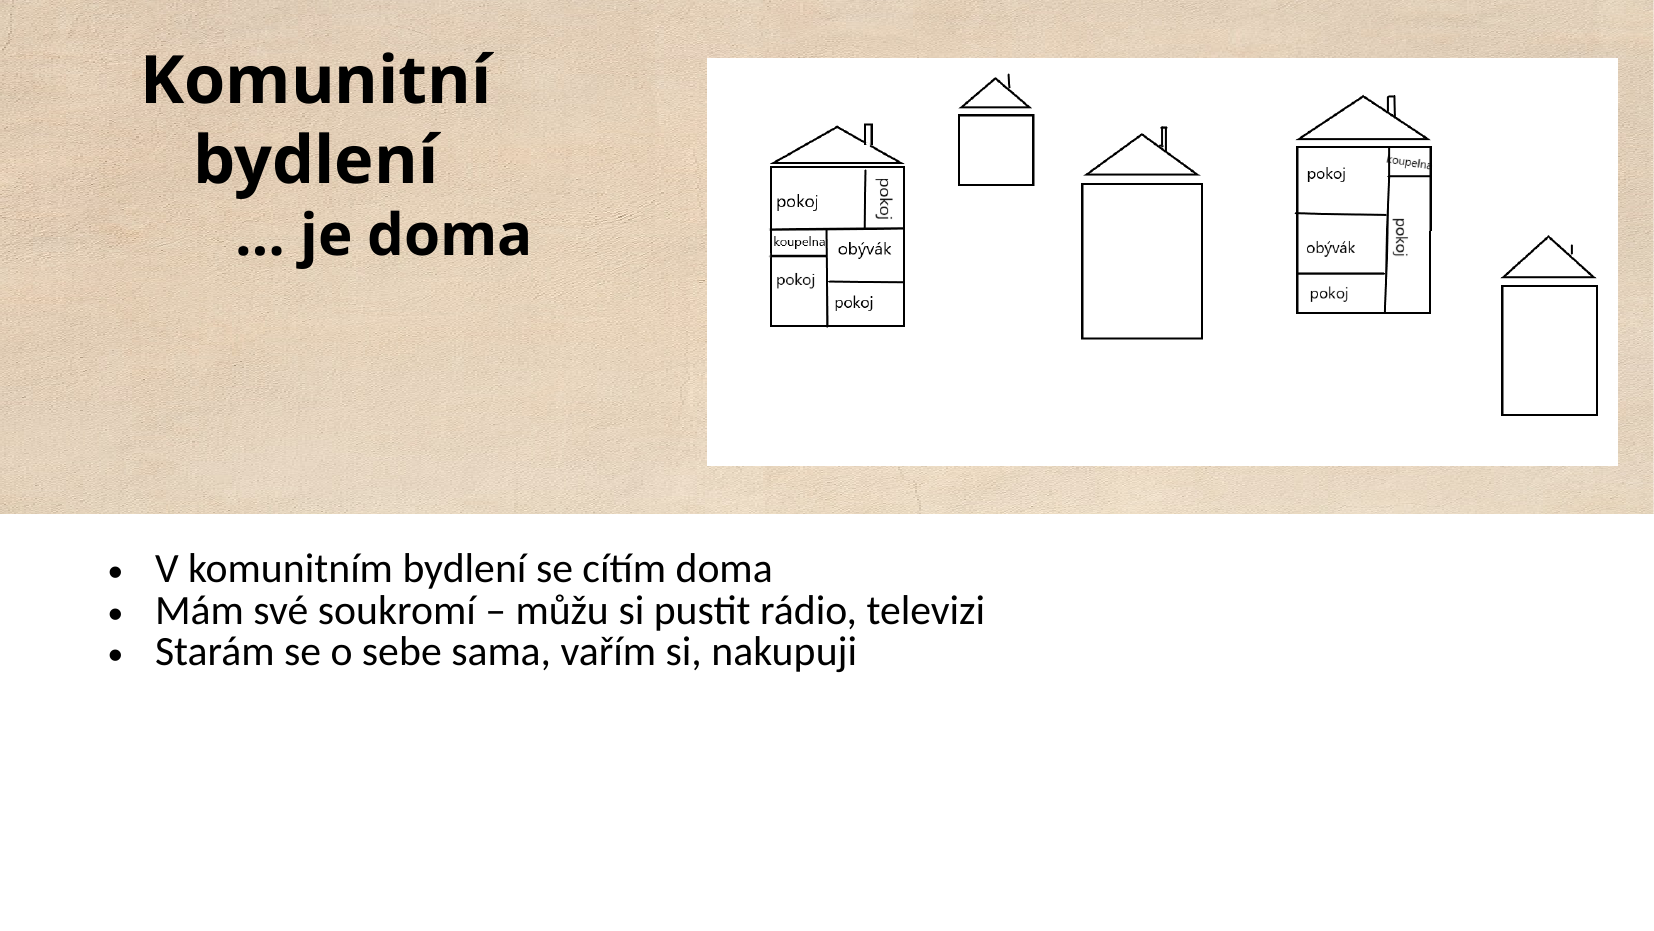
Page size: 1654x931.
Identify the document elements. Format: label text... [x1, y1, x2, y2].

text_box V komunitním bydlení se cítím doma Mám své soukromí – můžu si pustit rádio, televizi Starám se o sebe sama, vařím si, nakupuji [93, 543, 1561, 931]
picture [0, 0, 1654, 514]
title Komunitní bydlení … je doma [11, 0, 621, 306]
